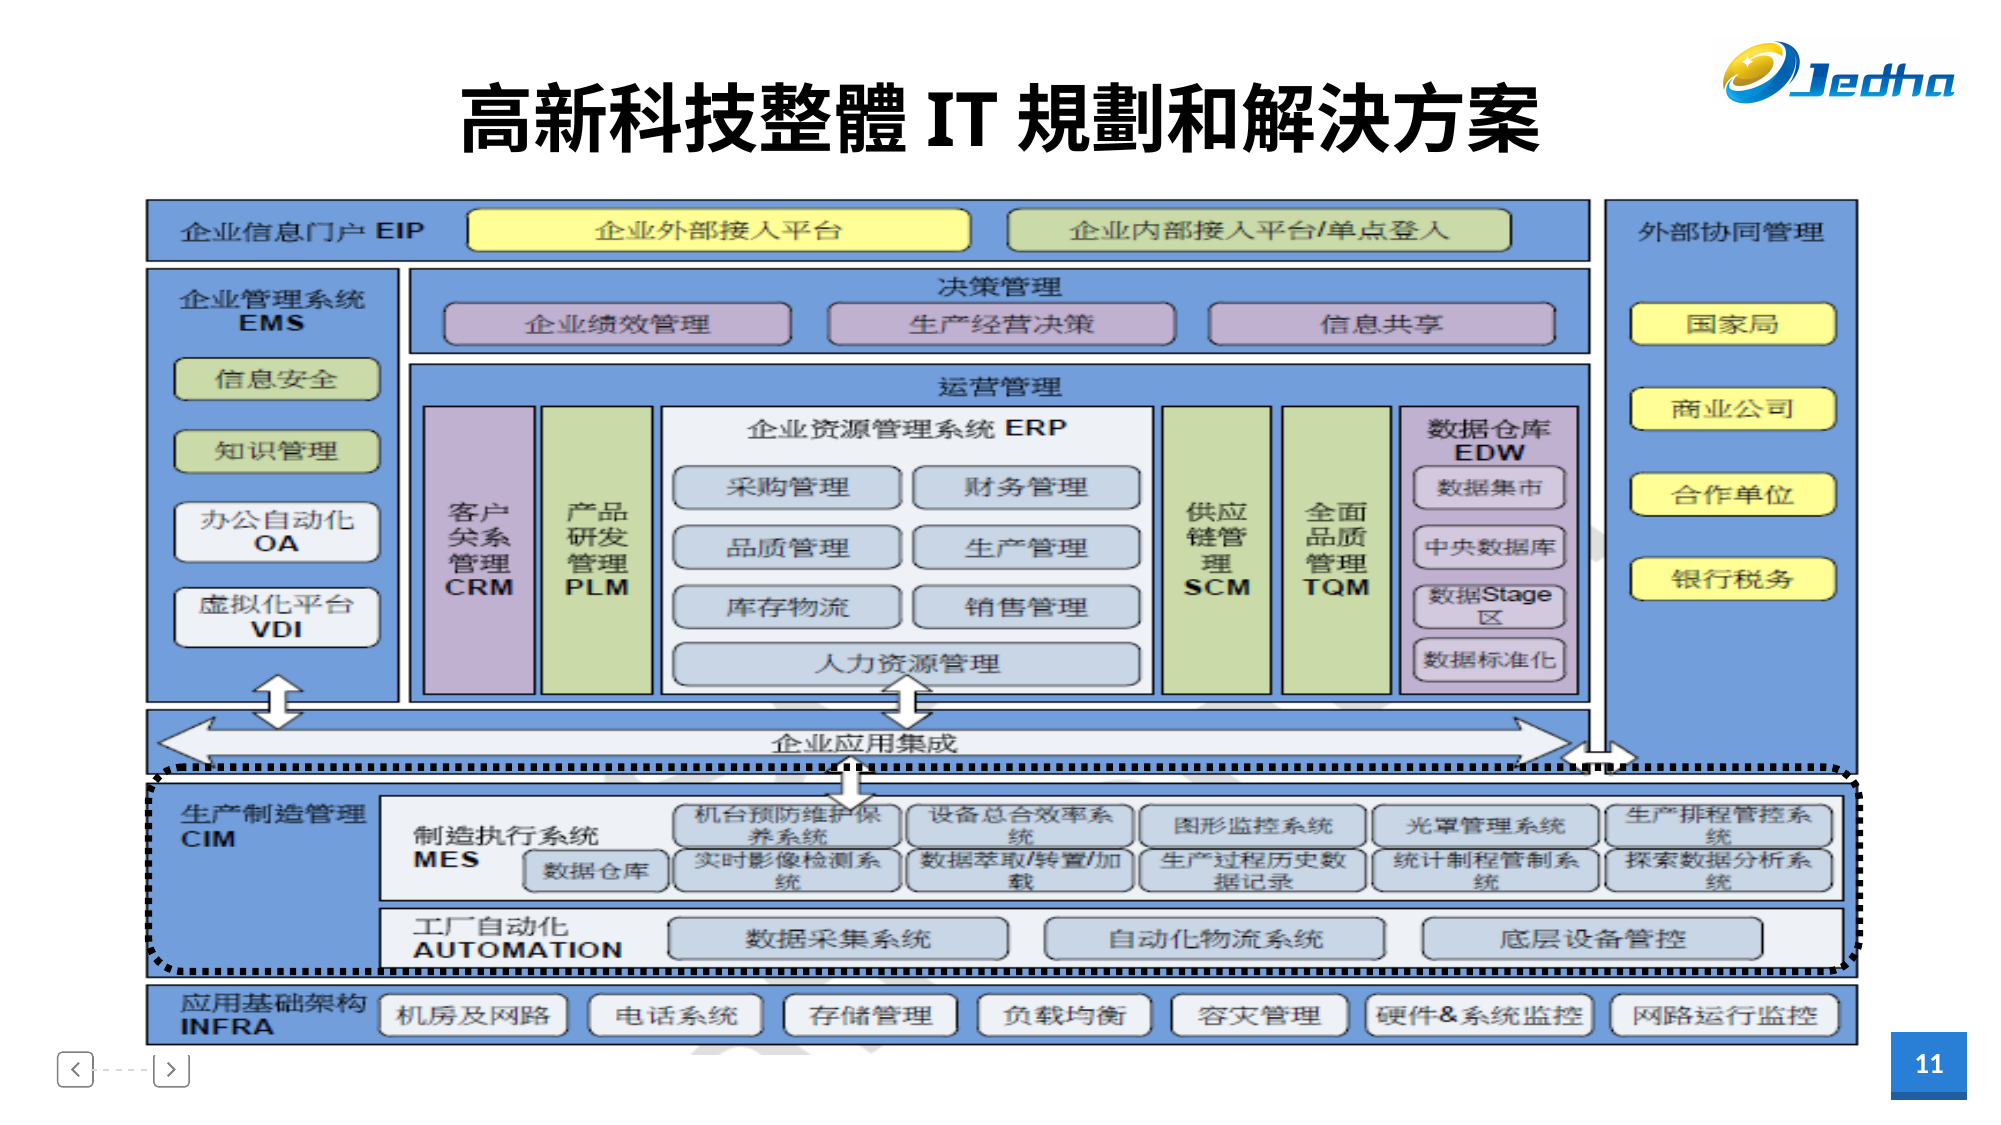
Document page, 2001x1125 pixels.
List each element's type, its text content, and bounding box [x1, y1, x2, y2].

picture [135, 187, 1882, 1055]
text_box 高新科技整體IT規劃和解決方案 [233, 26, 1767, 154]
